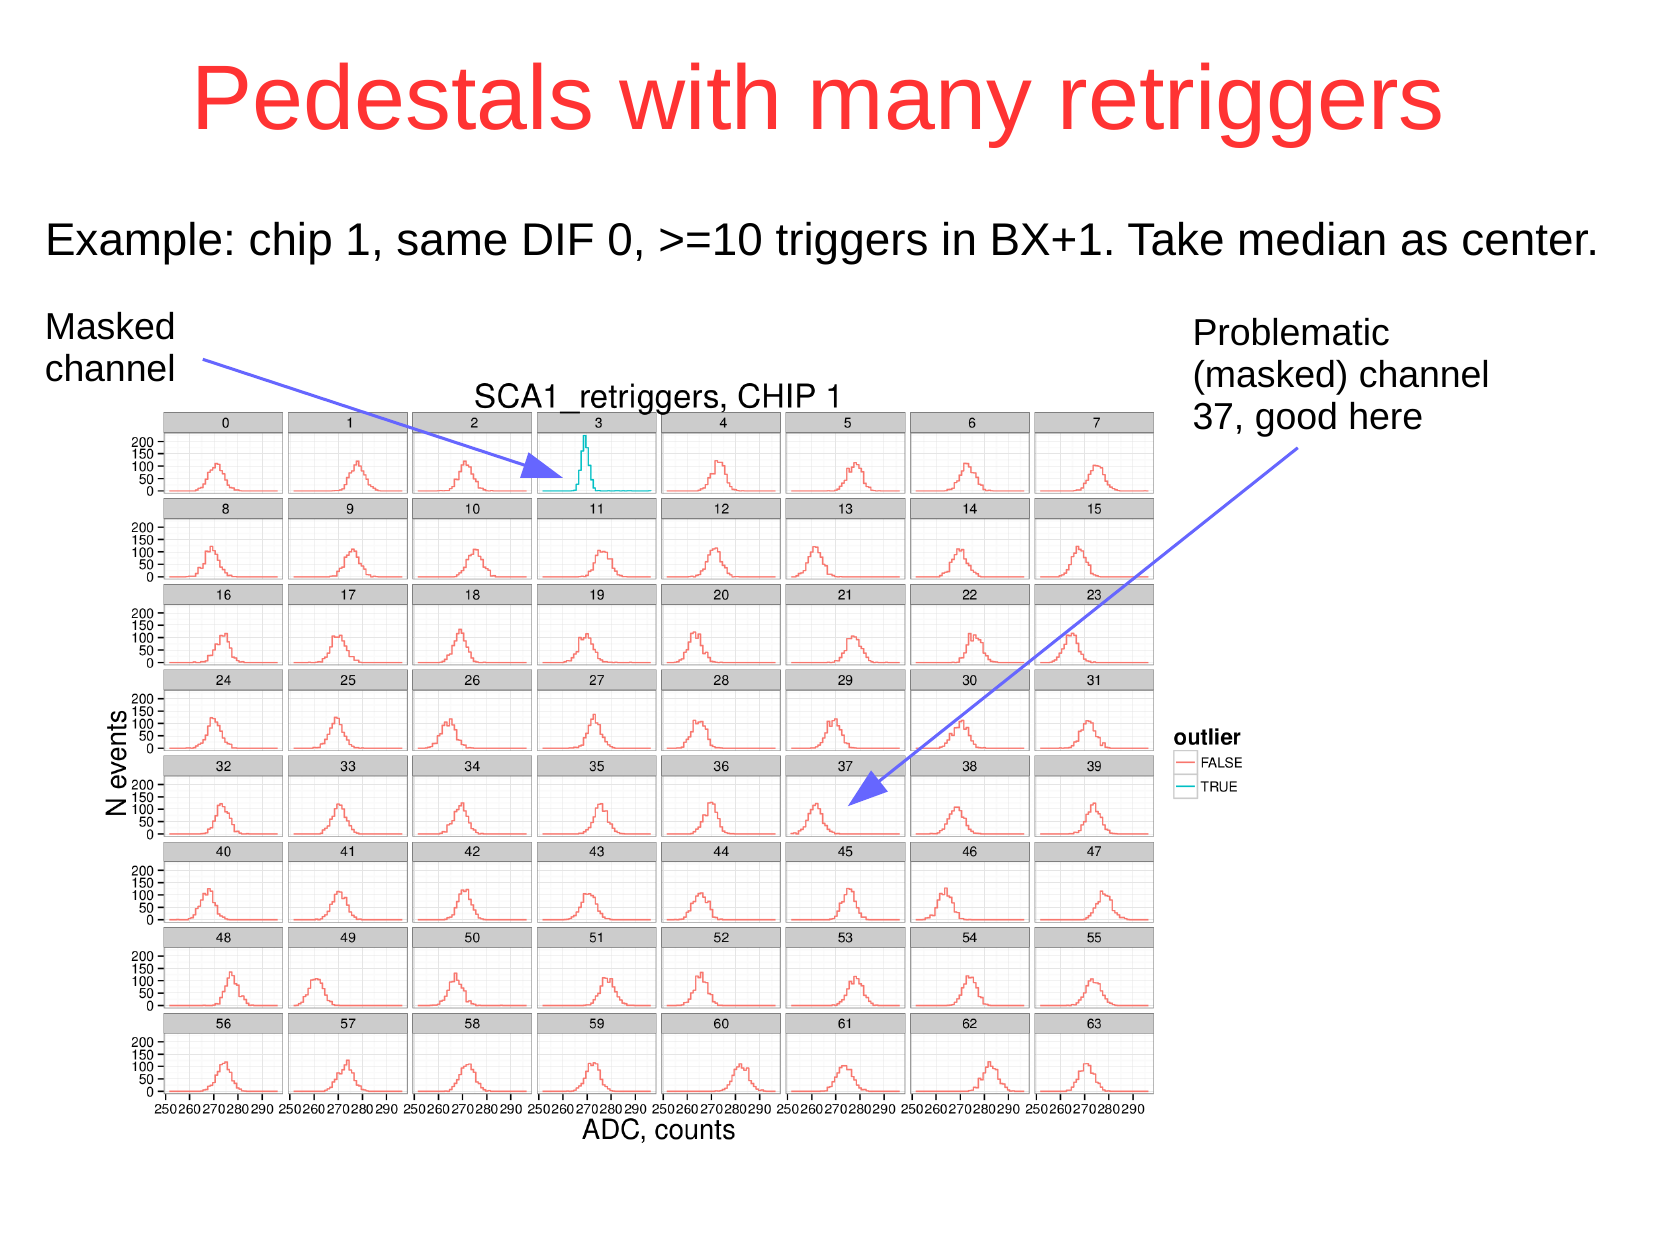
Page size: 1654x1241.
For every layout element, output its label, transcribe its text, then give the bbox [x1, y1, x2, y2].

text_box Problematic (masked) channel 37, good here [1177, 303, 1546, 487]
text_box Masked channel [30, 297, 211, 397]
title Pedestals with many retriggers [75, 15, 1564, 181]
picture [91, 359, 1283, 1153]
subtitle Example: chip 1, same DIF 0, >=10 triggers in BX+1. Take median as center. [45, 150, 1621, 331]
